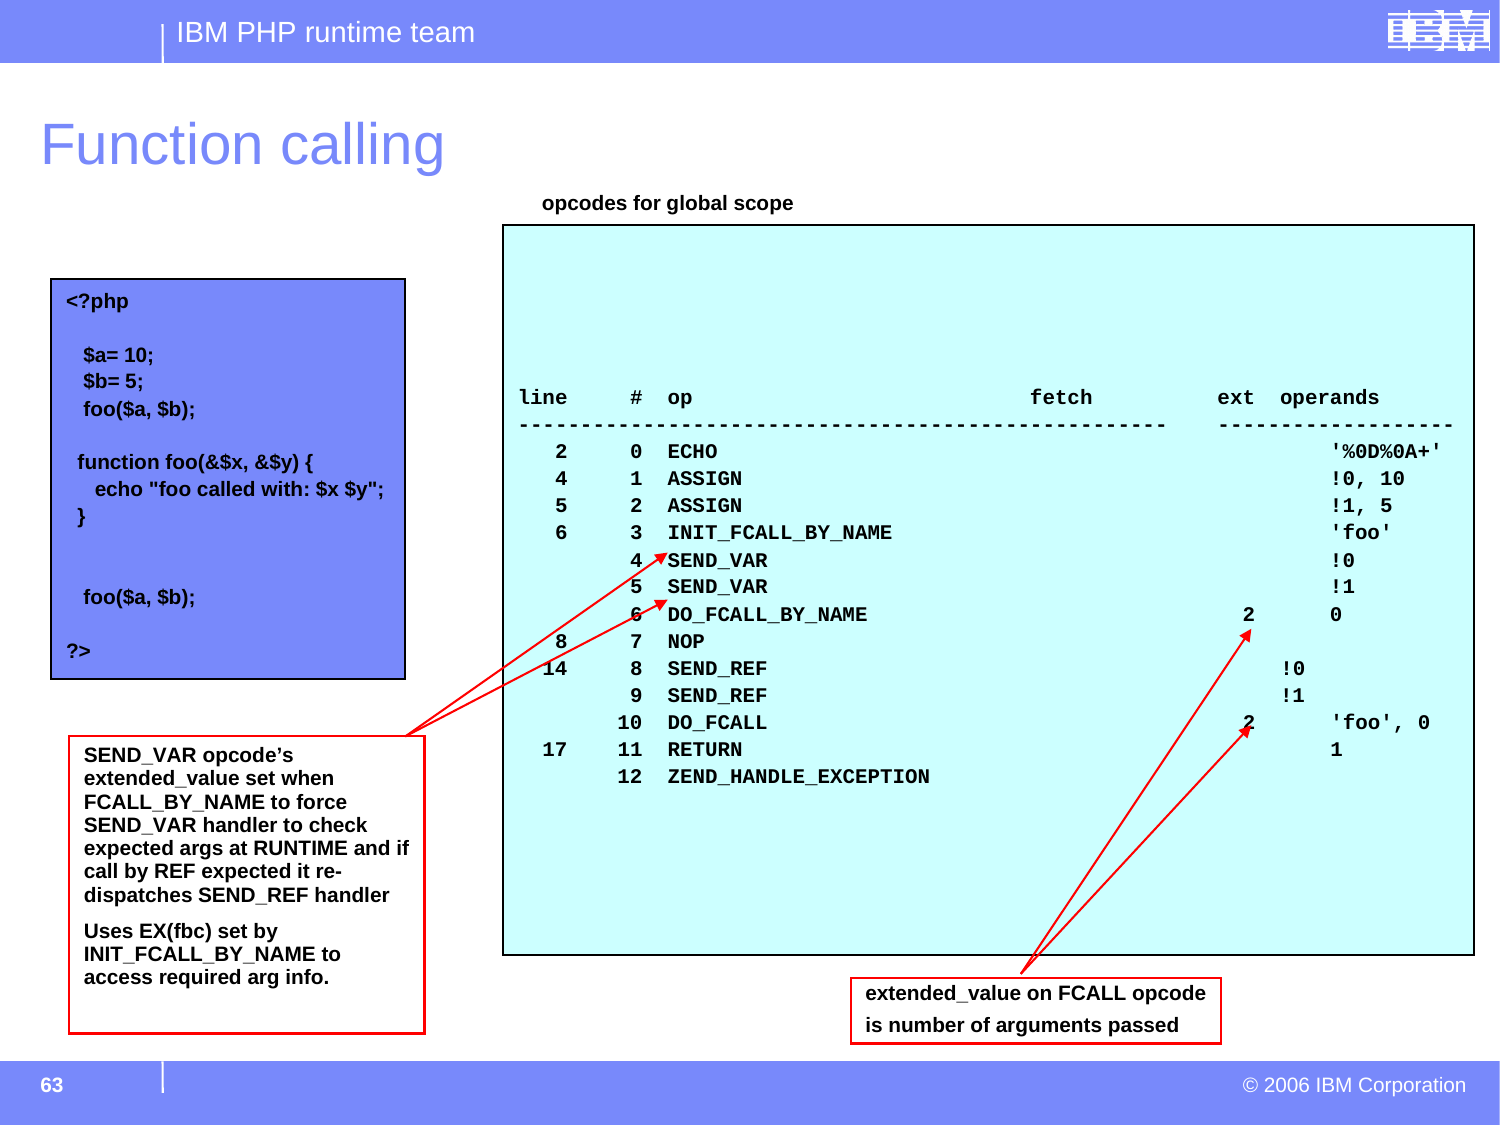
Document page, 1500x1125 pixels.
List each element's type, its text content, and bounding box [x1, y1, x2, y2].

text_box opcodes for global scope [526, 183, 809, 223]
text_box SEND_VAR opcode’s extended_value set when FCALL_BY_NAME to force SEND_VAR handler to check expected args at RUNTIME and if call by REF expected it re-dispatches SEND_REF handler Uses EX(fbc) set by INIT_FCALL_BY_NAME to access required arg info. [69, 736, 425, 1034]
text_box line # op fetch ext operands ---------------------------------------------------- ------------------- 2 0 ECHO '%0D%0A+' 4 1 ASSIGN !0, 10 5 2 ASSIGN !1, 5 6 3 INIT_FCALL_BY_NAME 'foo' 4 SEND_VAR !0 5 SEND_VAR !1 6 DO_FCALL_BY_NAME 2 0 8 7 NOP 14 8 SEND_REF !0 9 SEND_REF !1 10 DO_FCALL 2 'foo', 0 17 11 RETURN 1 12 ZEND_HANDLE_EXCEPTION [502, 224, 1475, 955]
text_box extended_value on FCALL opcode is number of arguments passed [850, 977, 1222, 1044]
text_box <?php $a= 10; $b= 5; foo($a, $b); function foo(&$x, &$y) { echo "foo called with: $x $y"; } foo($a, $b); ?> [51, 279, 406, 680]
title Function calling [25, 82, 1378, 184]
